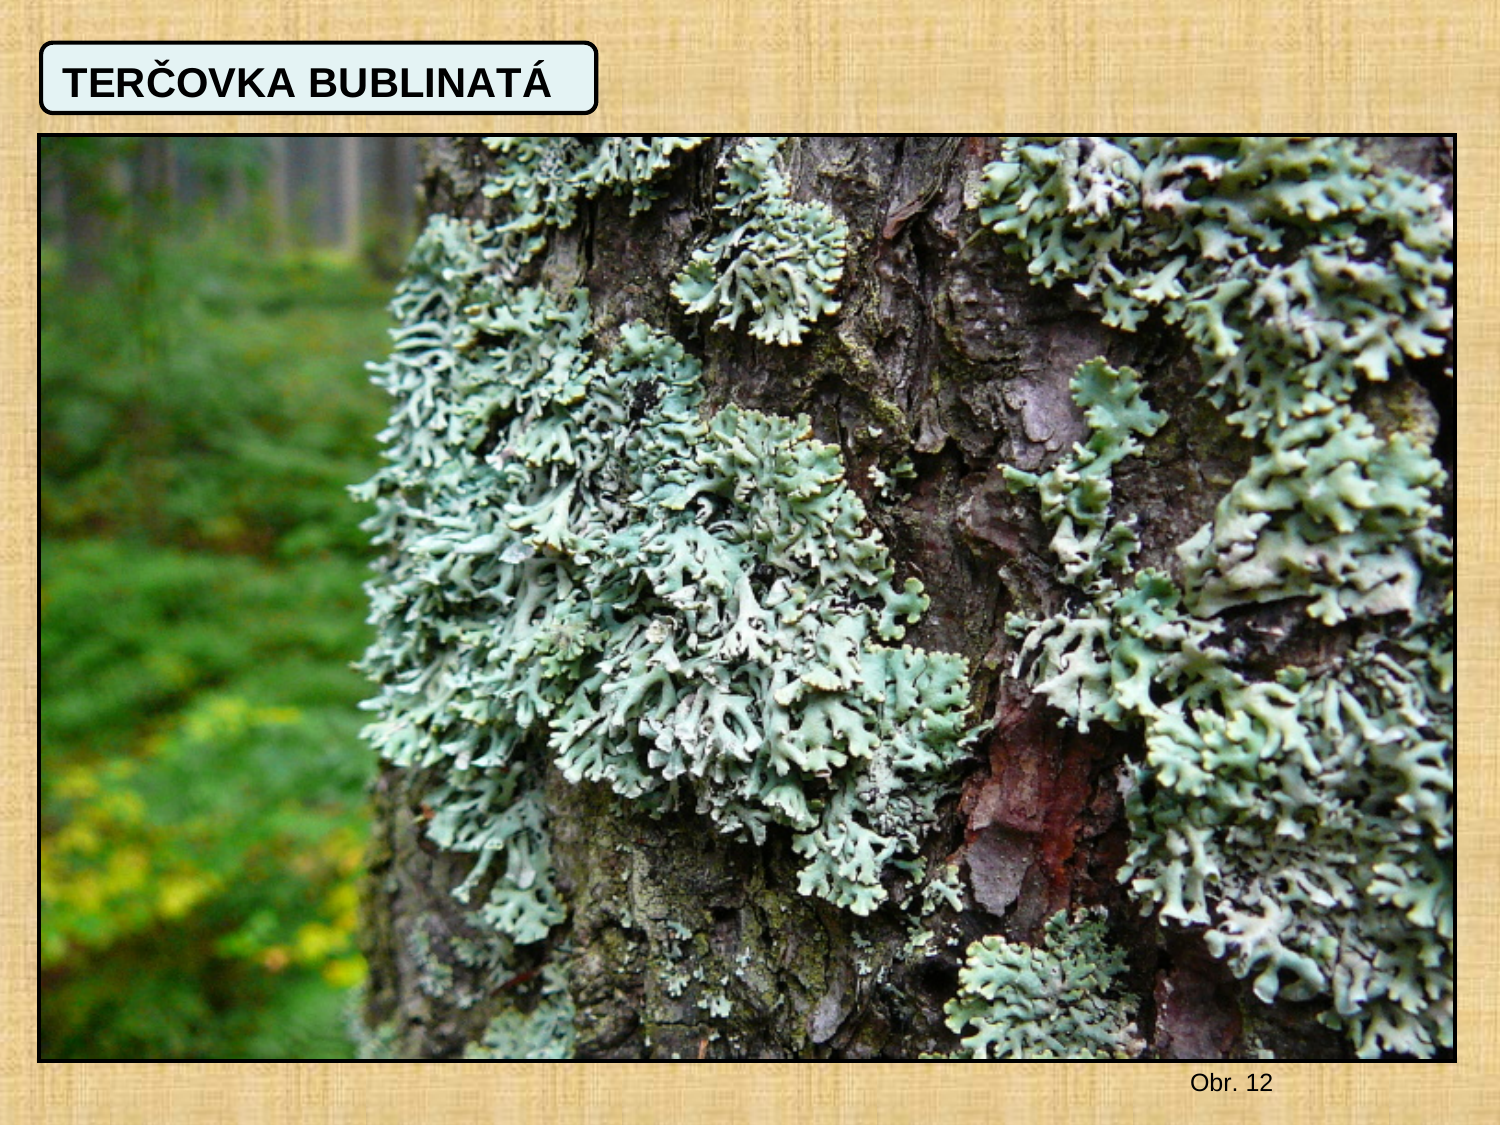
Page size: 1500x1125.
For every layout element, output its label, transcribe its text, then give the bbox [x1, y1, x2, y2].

picture [0, 0, 1500, 1125]
text_box Obr. 12 [1175, 1058, 1289, 1105]
text_box TERČOVKA BUBLINATÁ [41, 42, 597, 114]
